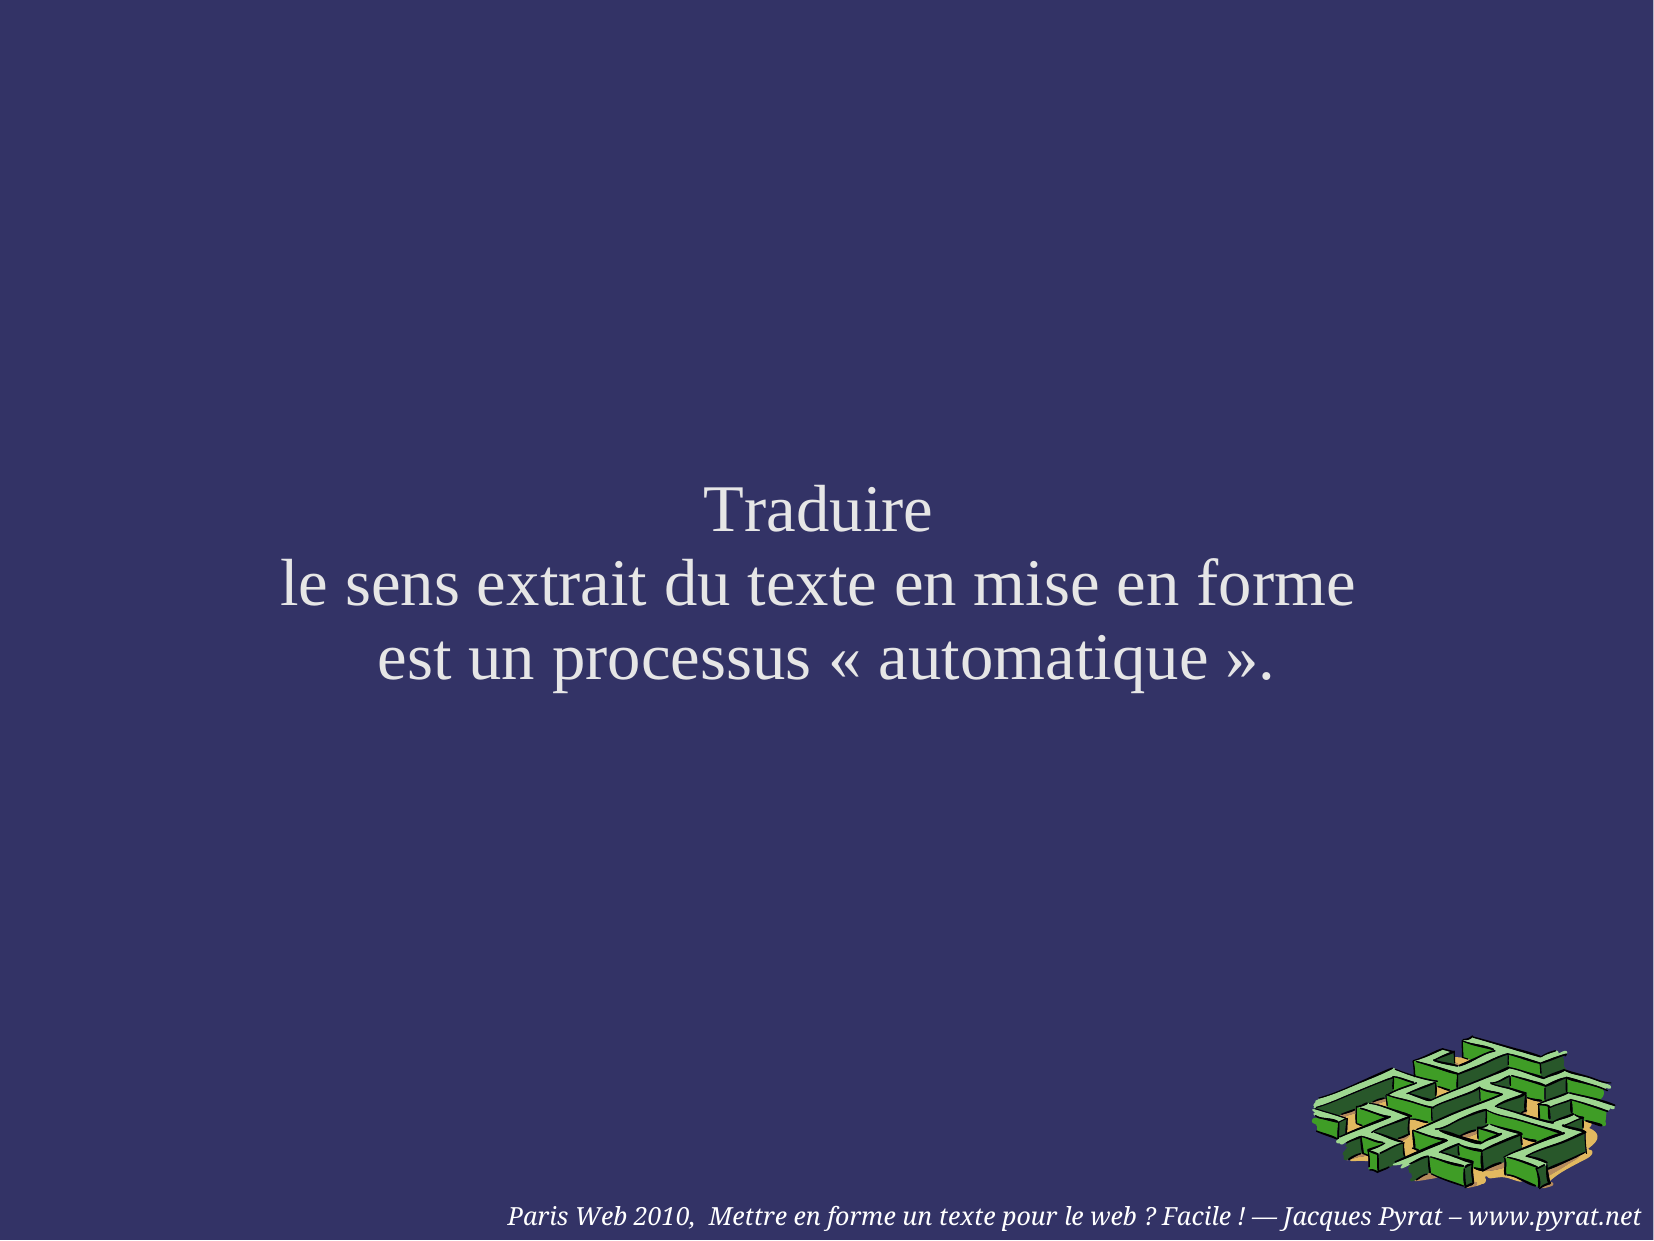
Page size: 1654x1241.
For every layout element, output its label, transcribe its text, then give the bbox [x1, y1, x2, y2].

subtitle Traduire le sens extrait du texte en mise en forme est un processus « automatique ». [121, 19, 1534, 1147]
